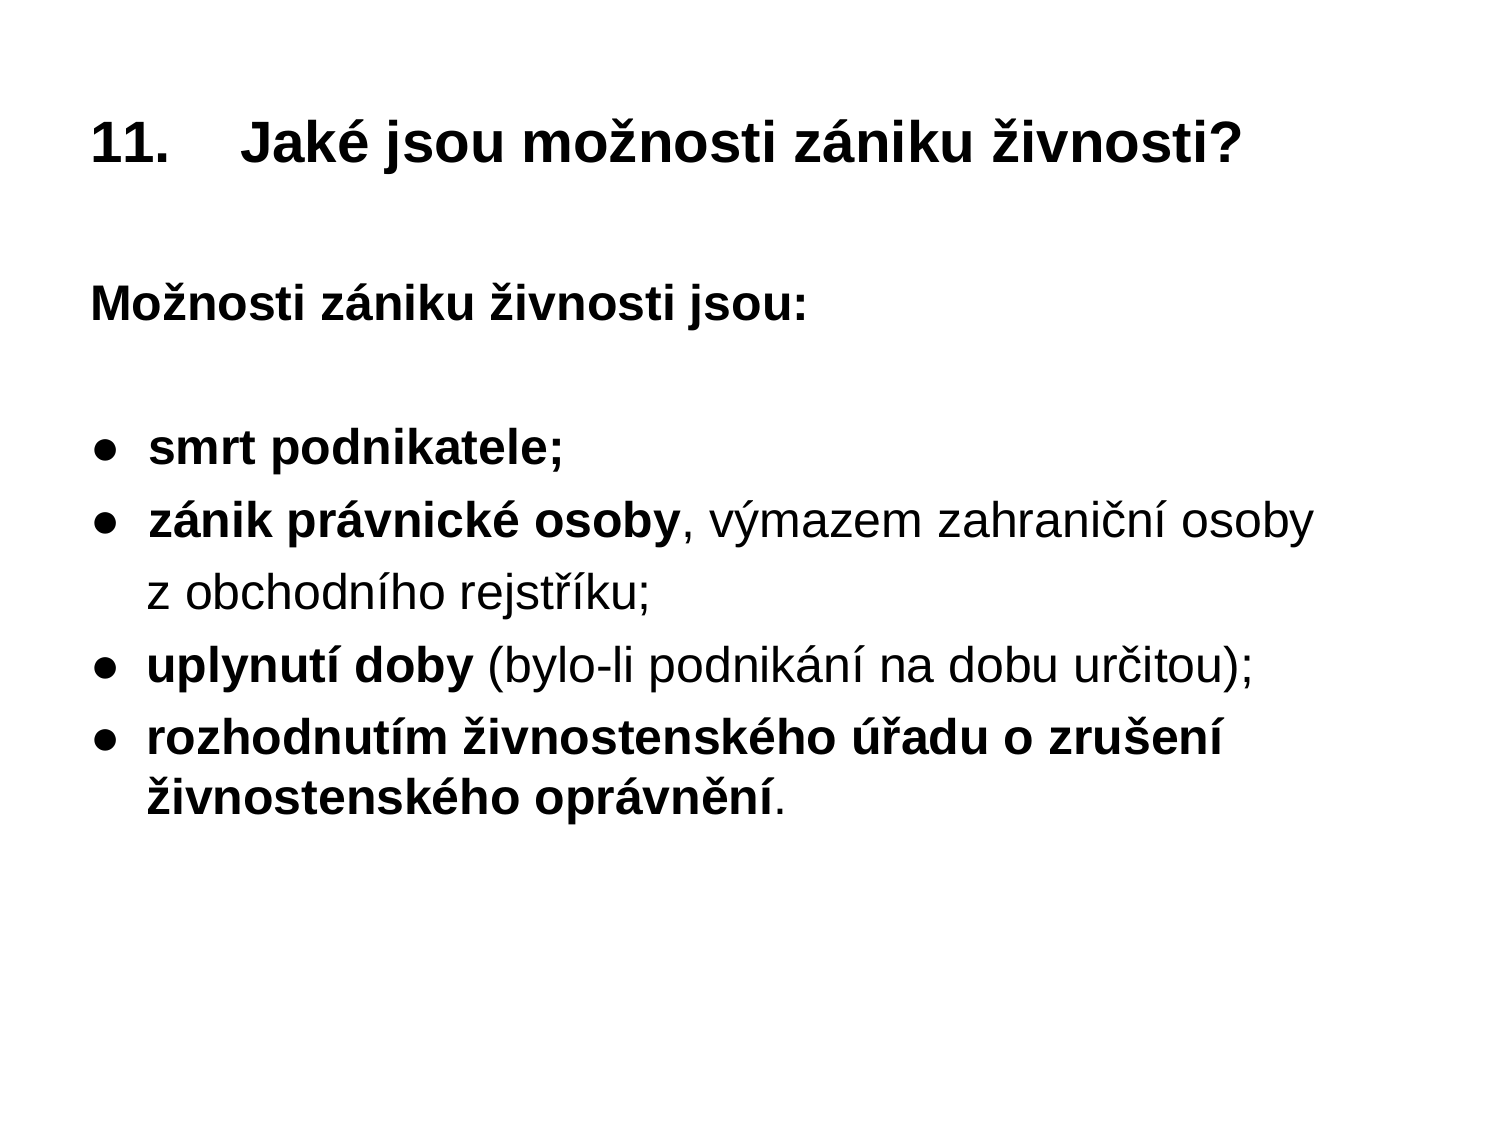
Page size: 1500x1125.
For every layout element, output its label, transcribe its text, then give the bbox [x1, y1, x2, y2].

list Možnosti zániku živnosti jsou: ● smrt podnikatele; ● zánik právnické osoby, výmazem zahraniční osoby z obchodního rejstříku; ● uplynutí doby (bylo-li podnikání na dobu určitou); ● rozhodnutím živnostenského úřadu o zrušení živnostenského oprávnění. [75, 262, 1426, 1006]
title 11. Jaké jsou možnosti zániku živnosti? [75, 45, 1426, 233]
